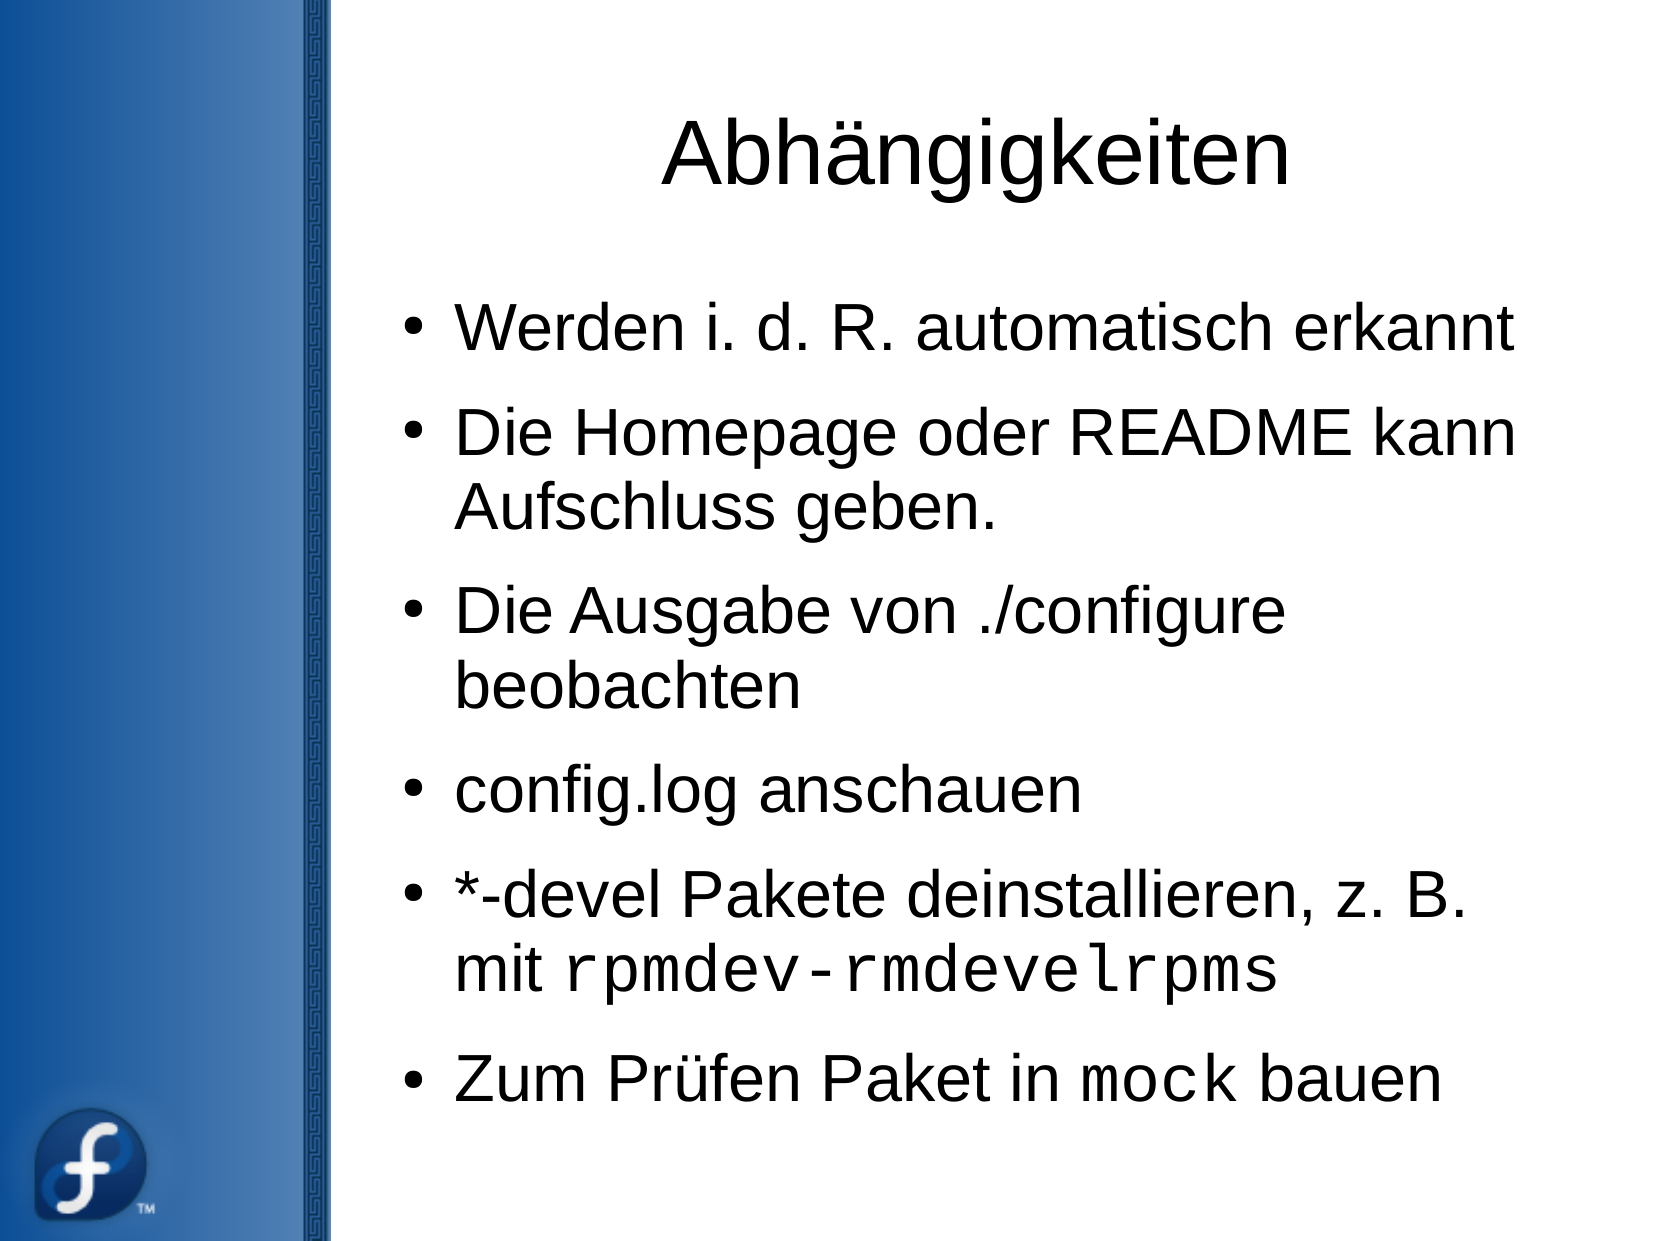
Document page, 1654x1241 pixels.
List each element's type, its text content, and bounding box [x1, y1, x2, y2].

list Werden i. d. R. automatisch erkannt Die Homepage oder README kann Aufschluss geben. Die Ausgabe von ./configure beobachten config.log anschauen *-devel Pakete deinstallieren, z. B. mit rpmdev-rmdevelrpms Zum Prüfen Paket in mock bauen [383, 290, 1571, 1122]
title Abhängigkeiten [383, 56, 1571, 250]
picture [0, 0, 331, 1241]
